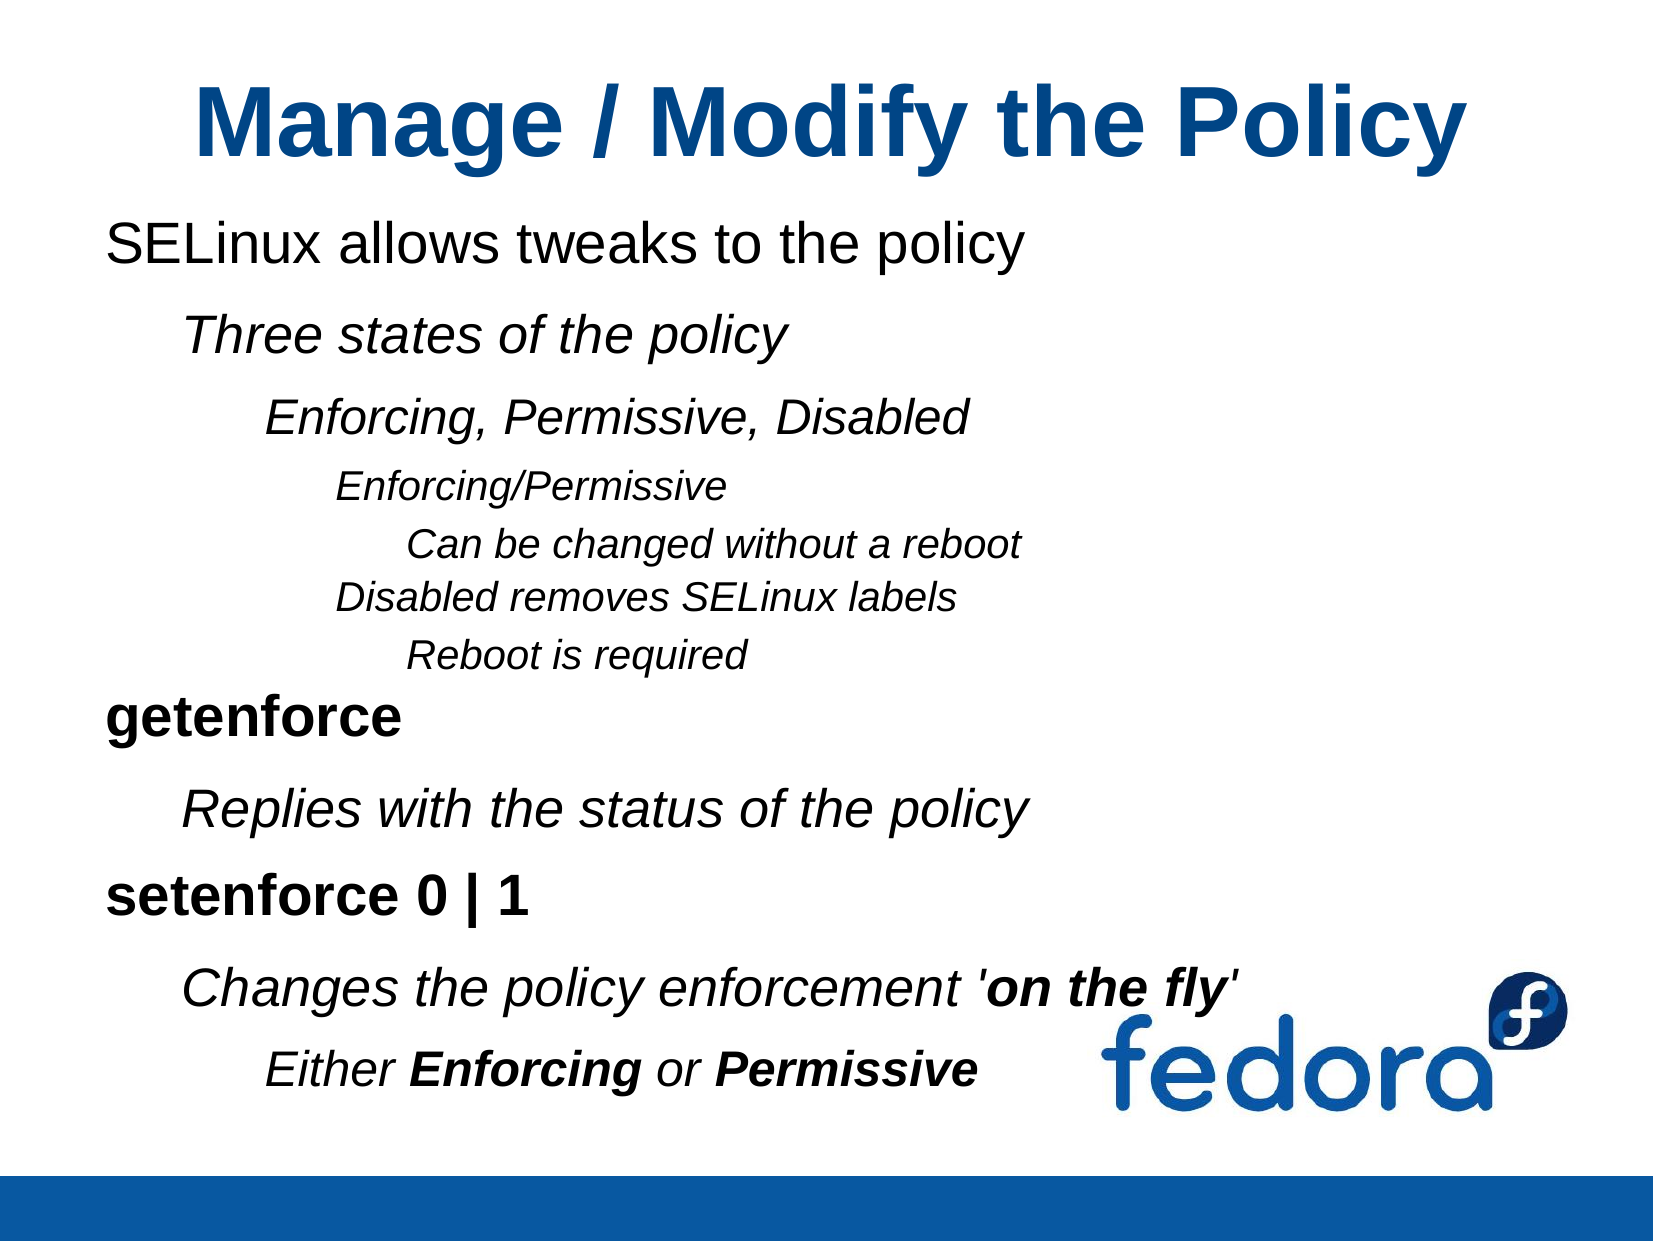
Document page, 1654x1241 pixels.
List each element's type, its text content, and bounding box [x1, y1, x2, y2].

picture [1087, 1098, 1576, 1125]
list SELinux allows tweaks to the policy Three states of the policy Enforcing, Permissive, Disabled Enforcing/Permissive Can be changed without a reboot Disabled removes SELinux labels Reboot is required getenforce Replies with the status of the policy setenforce 0 | 1 Changes the policy enforcement 'on the fly' Either Enforcing or Permissive [87, 210, 1576, 1098]
picture [0, 1176, 1653, 1241]
title Manage / Modify the Policy [87, 17, 1576, 210]
